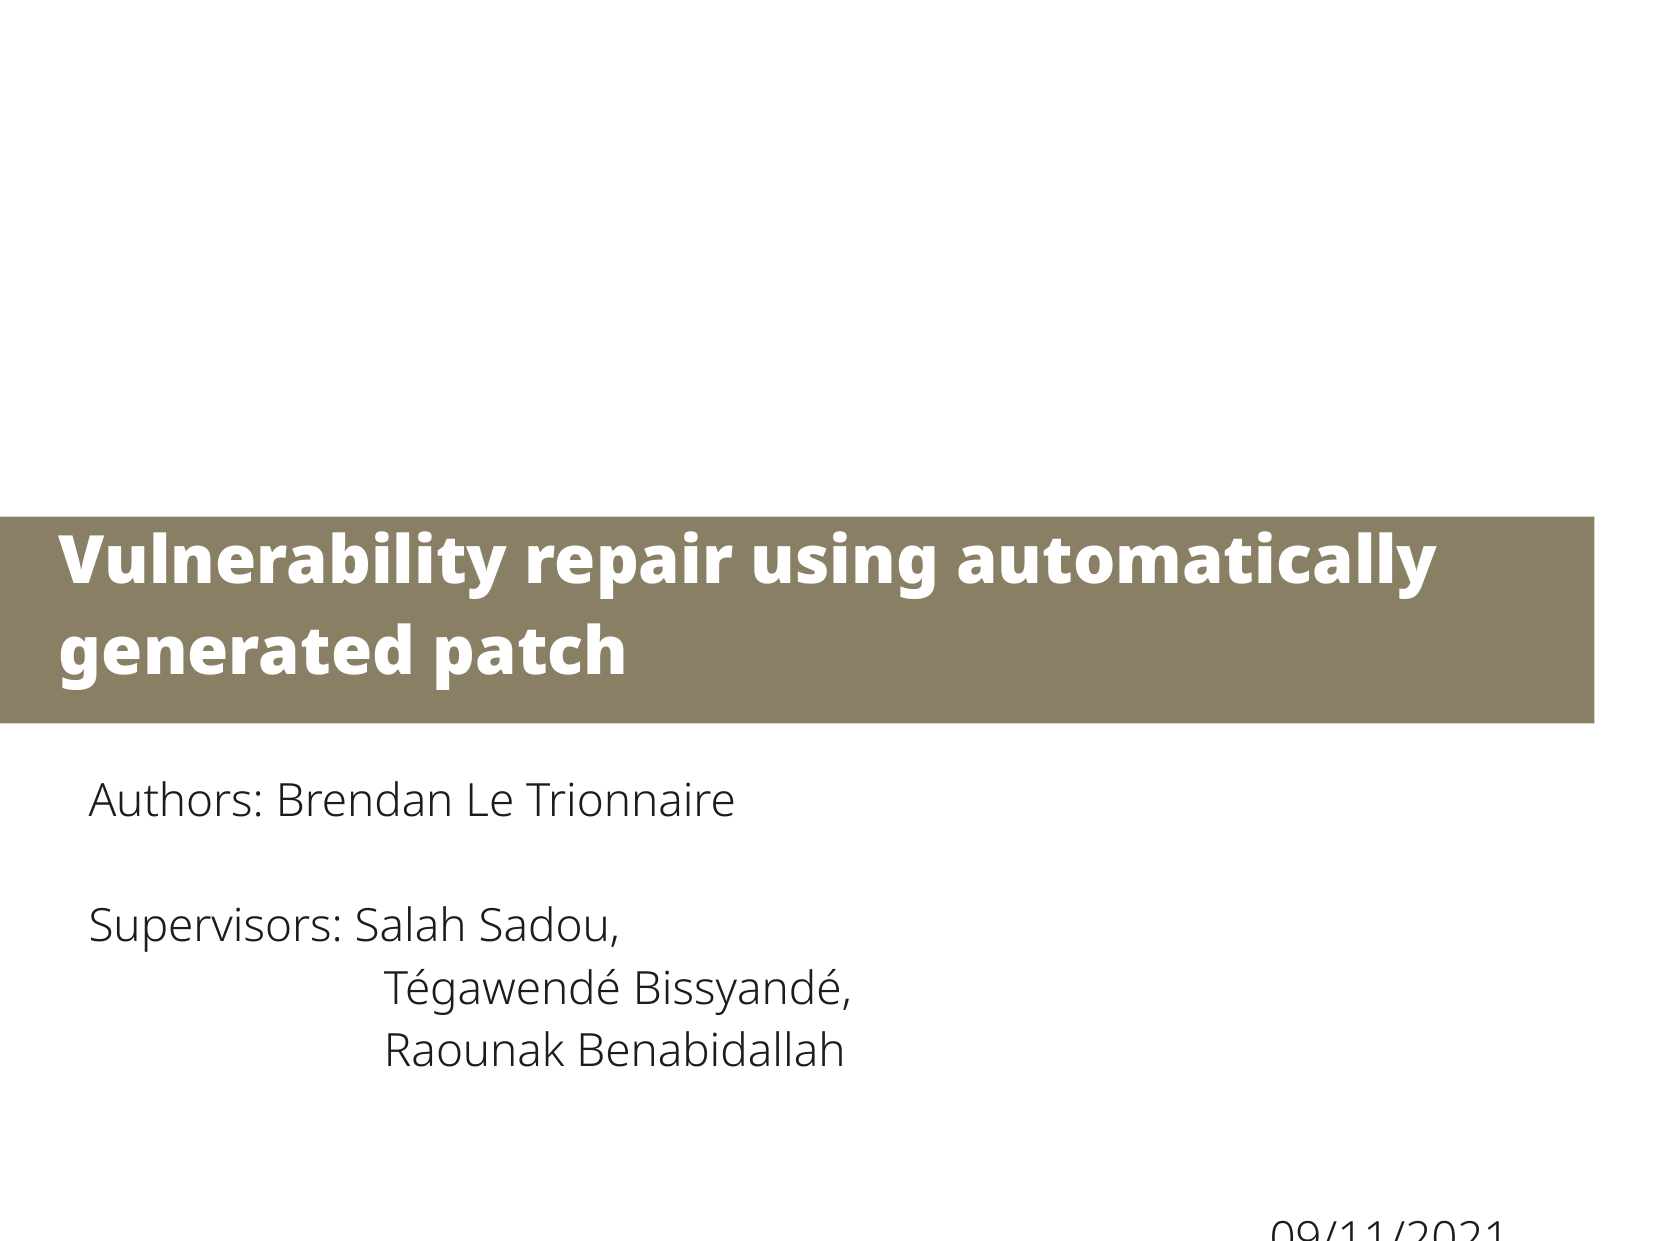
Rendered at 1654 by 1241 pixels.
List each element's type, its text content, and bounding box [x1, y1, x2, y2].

title Vulnerability repair using automatically generated patch [59, 546, 1595, 694]
subtitle Authors: Brendan Le Trionnaire Supervisors: Salah Sadou, Tégawendé Bissyandé, Raounak Benabidallah 09/11/2021 [88, 767, 1595, 1182]
